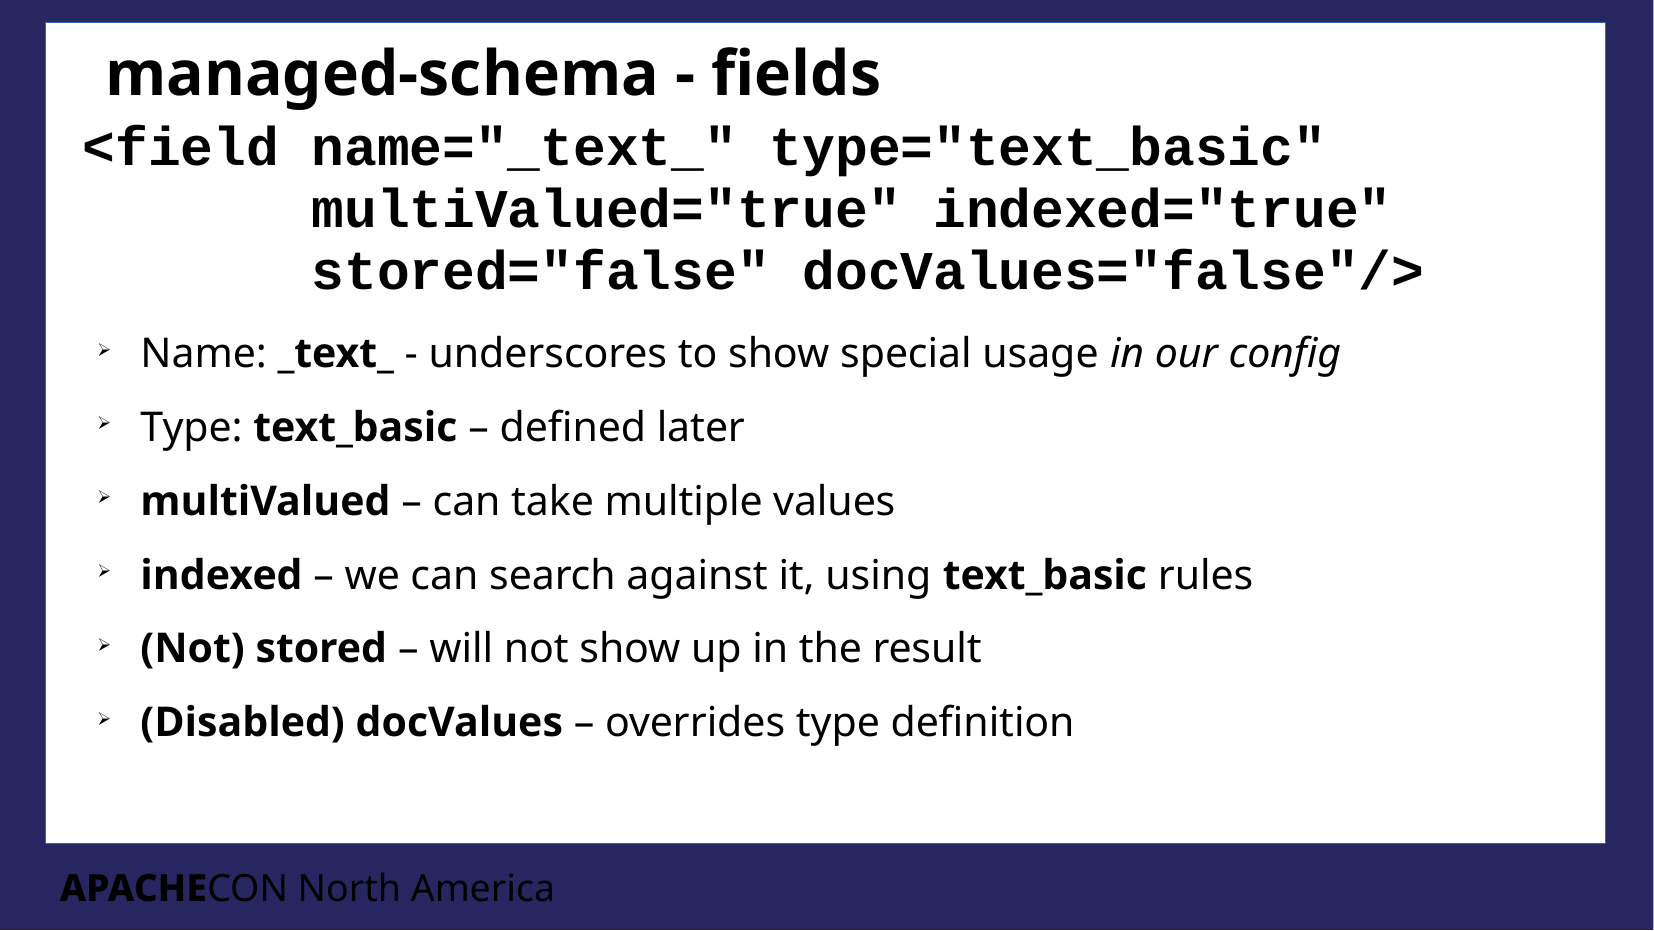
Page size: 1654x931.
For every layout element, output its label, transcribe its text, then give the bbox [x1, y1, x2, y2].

list <field name="_text_" type="text_basic" multiValued="true" indexed="true" stored="false" docValues="false"/> Name: _text_ - underscores to show special usage in our config Type: text_basic – defined later multiValued – can take multiple values indexed – we can search against it, using text_basic rules (Not) stored – will not show up in the result (Disabled) docValues – overrides type definition [82, 120, 1571, 757]
title managed-schema - fields [105, 32, 1546, 110]
